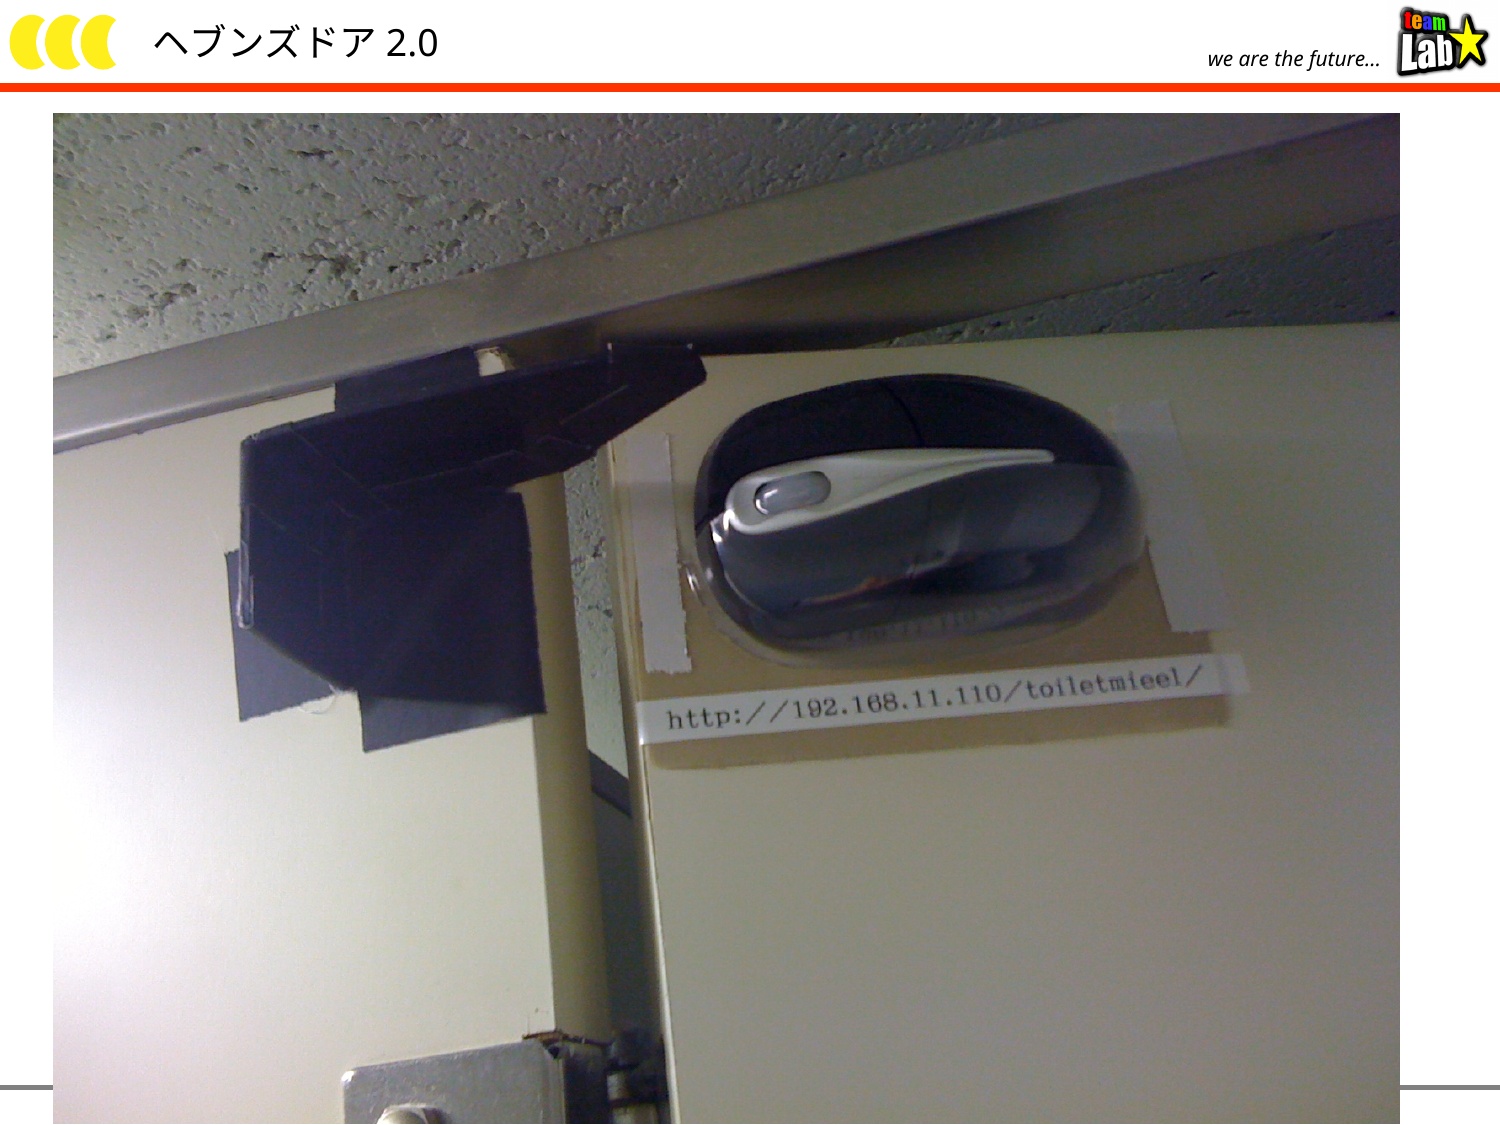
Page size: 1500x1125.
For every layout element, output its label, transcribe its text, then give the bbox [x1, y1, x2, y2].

picture [53, 113, 1400, 1124]
title ヘブンズドア 2.0 [137, 11, 925, 72]
picture [1386, 0, 1499, 83]
